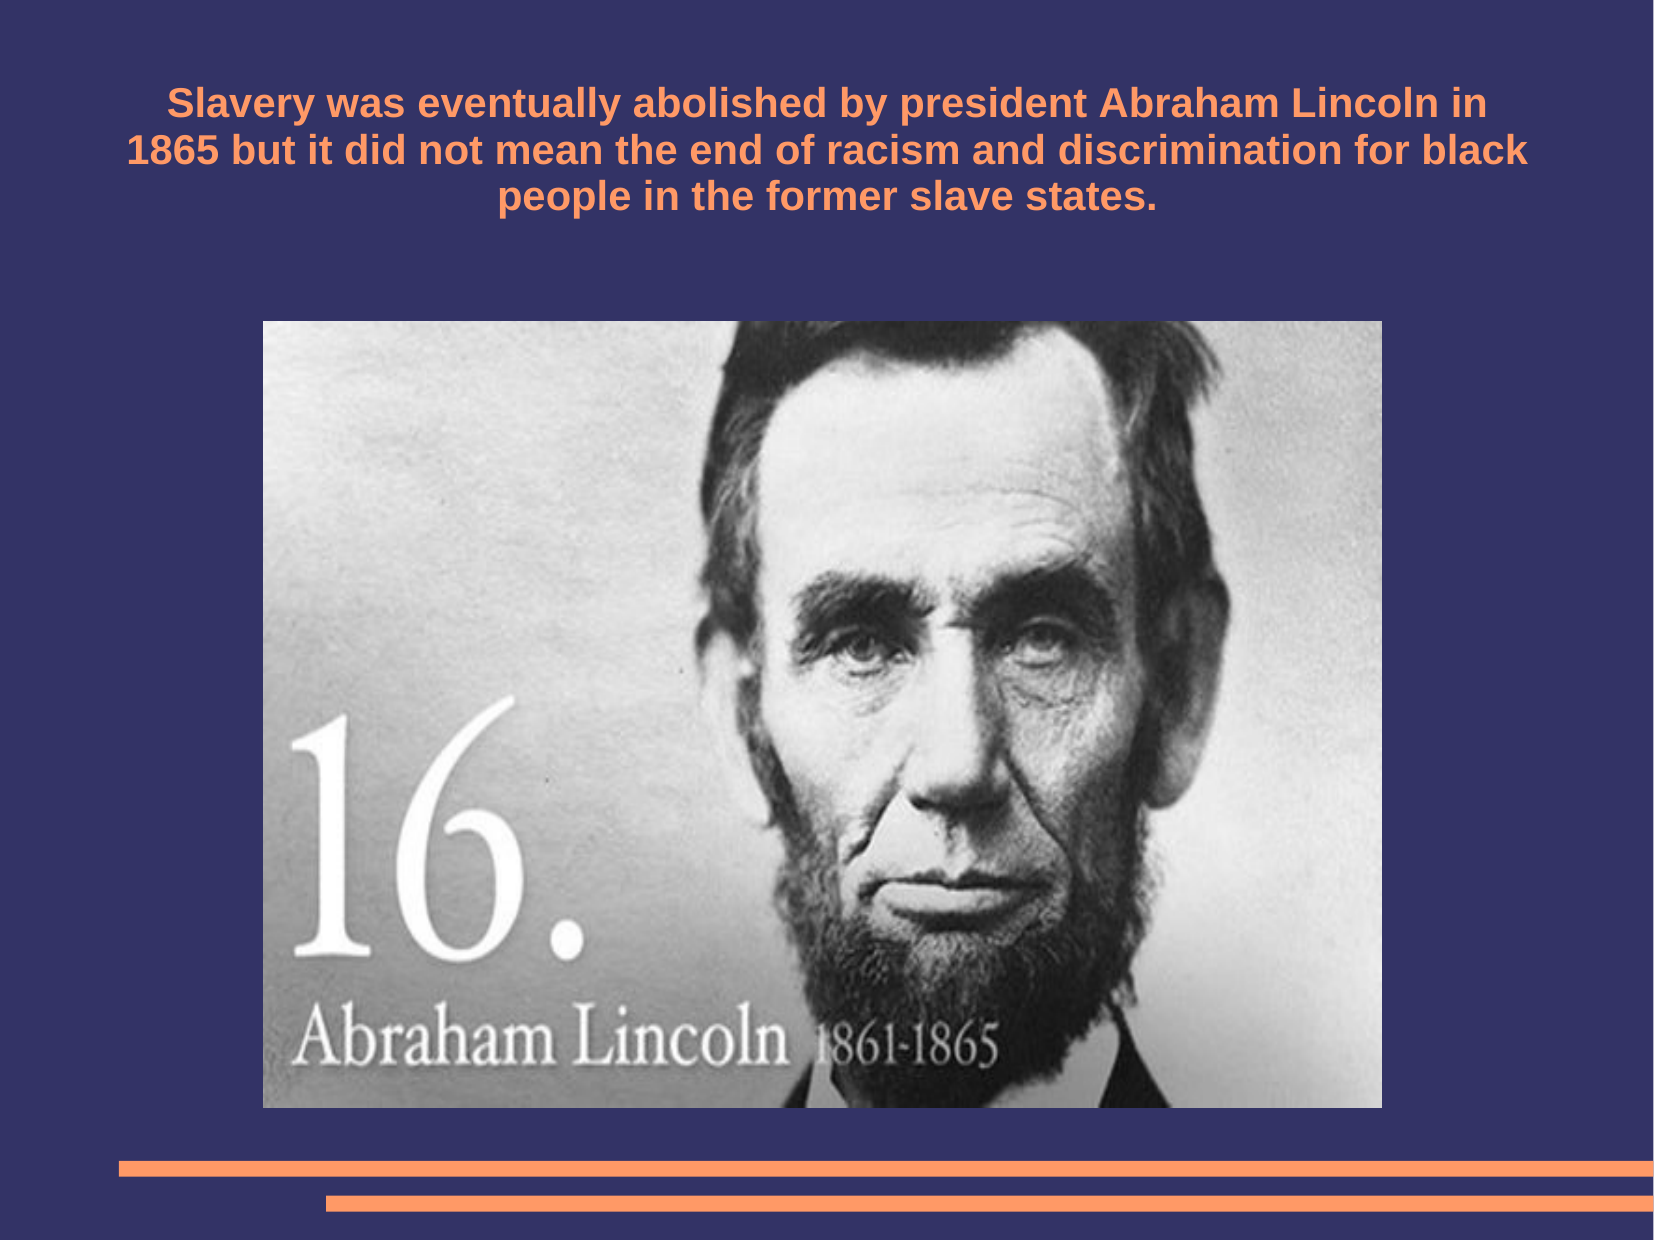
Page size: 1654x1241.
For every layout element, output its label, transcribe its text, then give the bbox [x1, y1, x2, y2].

title Slavery was eventually abolished by president Abraham Lincoln in 1865 but it did not mean the end of racism and discrimination for black people in the former slave states. [121, 46, 1534, 254]
picture [263, 321, 1382, 1108]
